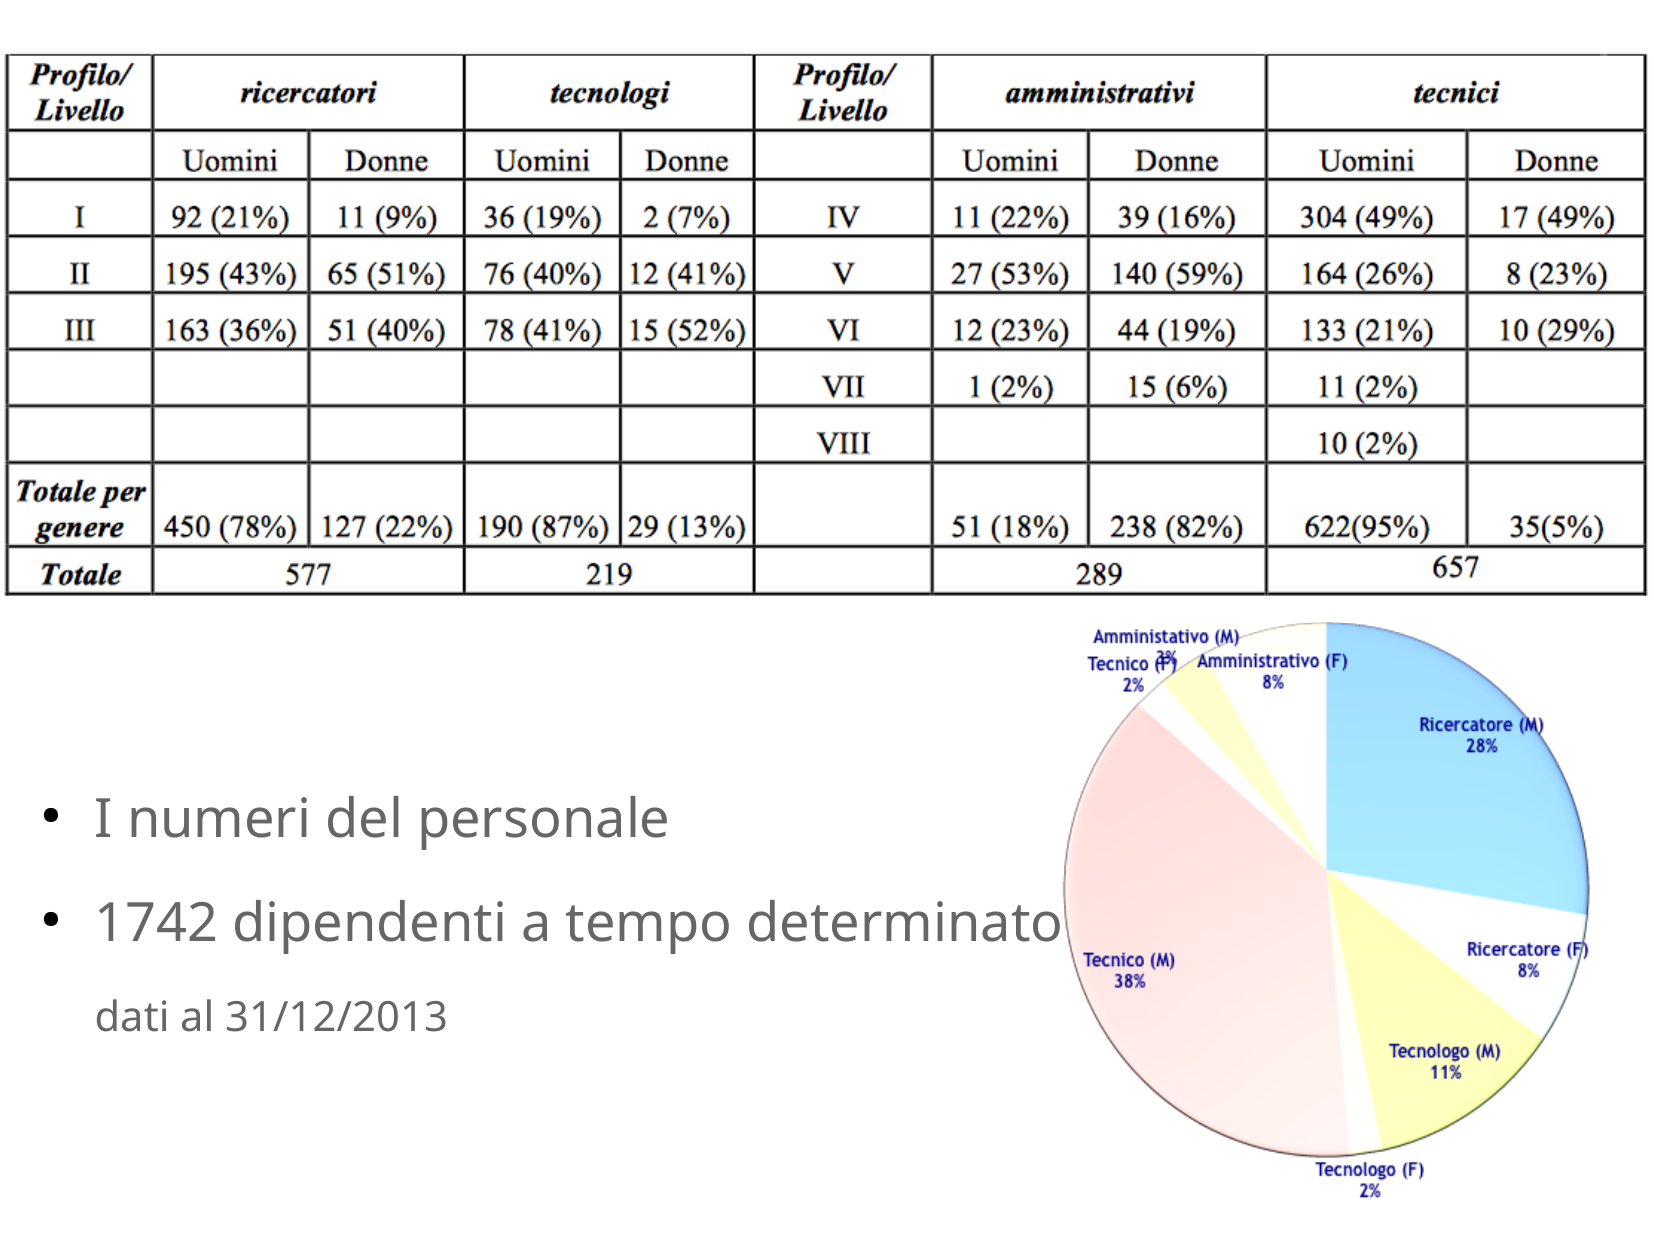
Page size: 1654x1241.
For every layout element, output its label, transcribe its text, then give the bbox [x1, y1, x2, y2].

list I numeri del personale 1742 dipendenti a tempo determinato dati al 31/12/2013 [23, 780, 1056, 1109]
picture [1056, 622, 1597, 1202]
picture [2, 47, 1654, 599]
